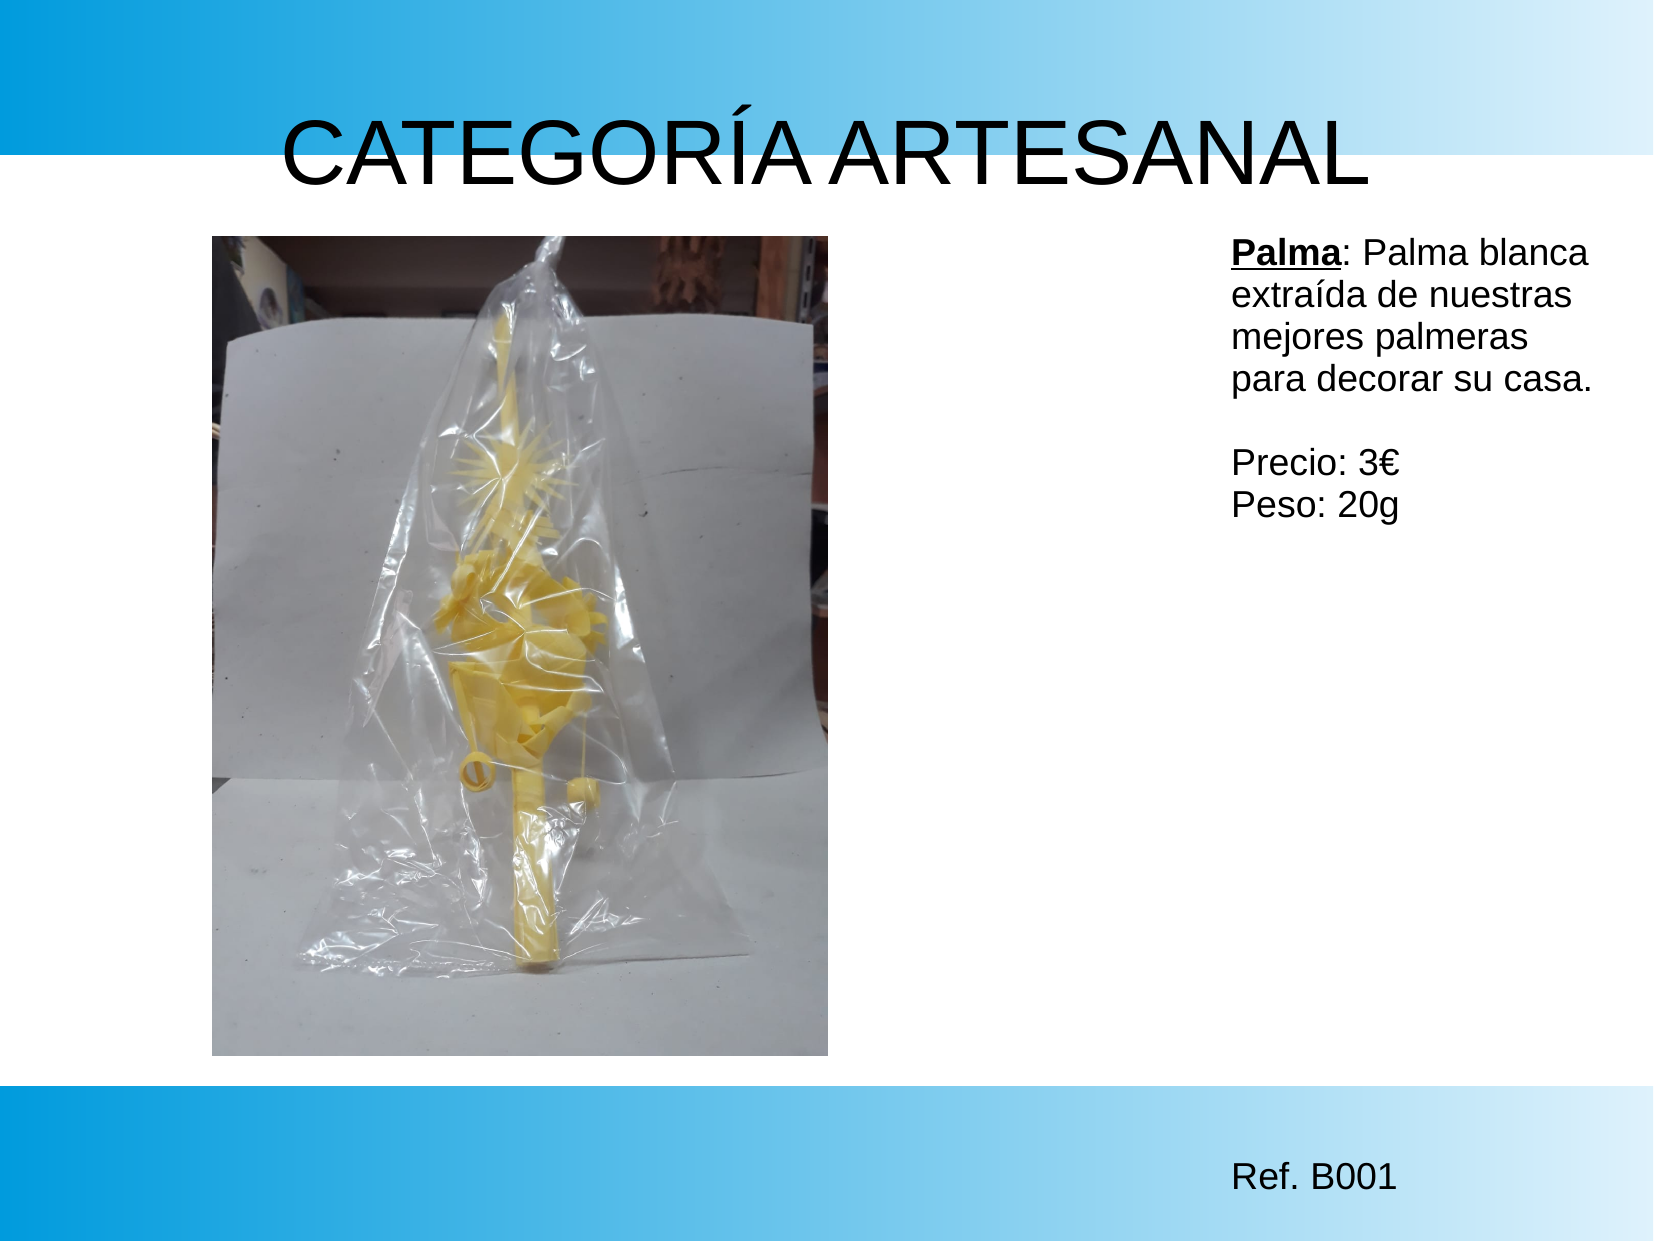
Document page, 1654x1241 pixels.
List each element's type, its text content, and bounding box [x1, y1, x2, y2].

text_box Palma: Palma blanca extraída de nuestras mejores palmeras para decorar su casa. Precio: 3€ Peso: 20g Ref. B001 [1216, 224, 1619, 1205]
title CATEGORÍA ARTESANAL [82, 49, 1571, 257]
picture [212, 236, 828, 1057]
